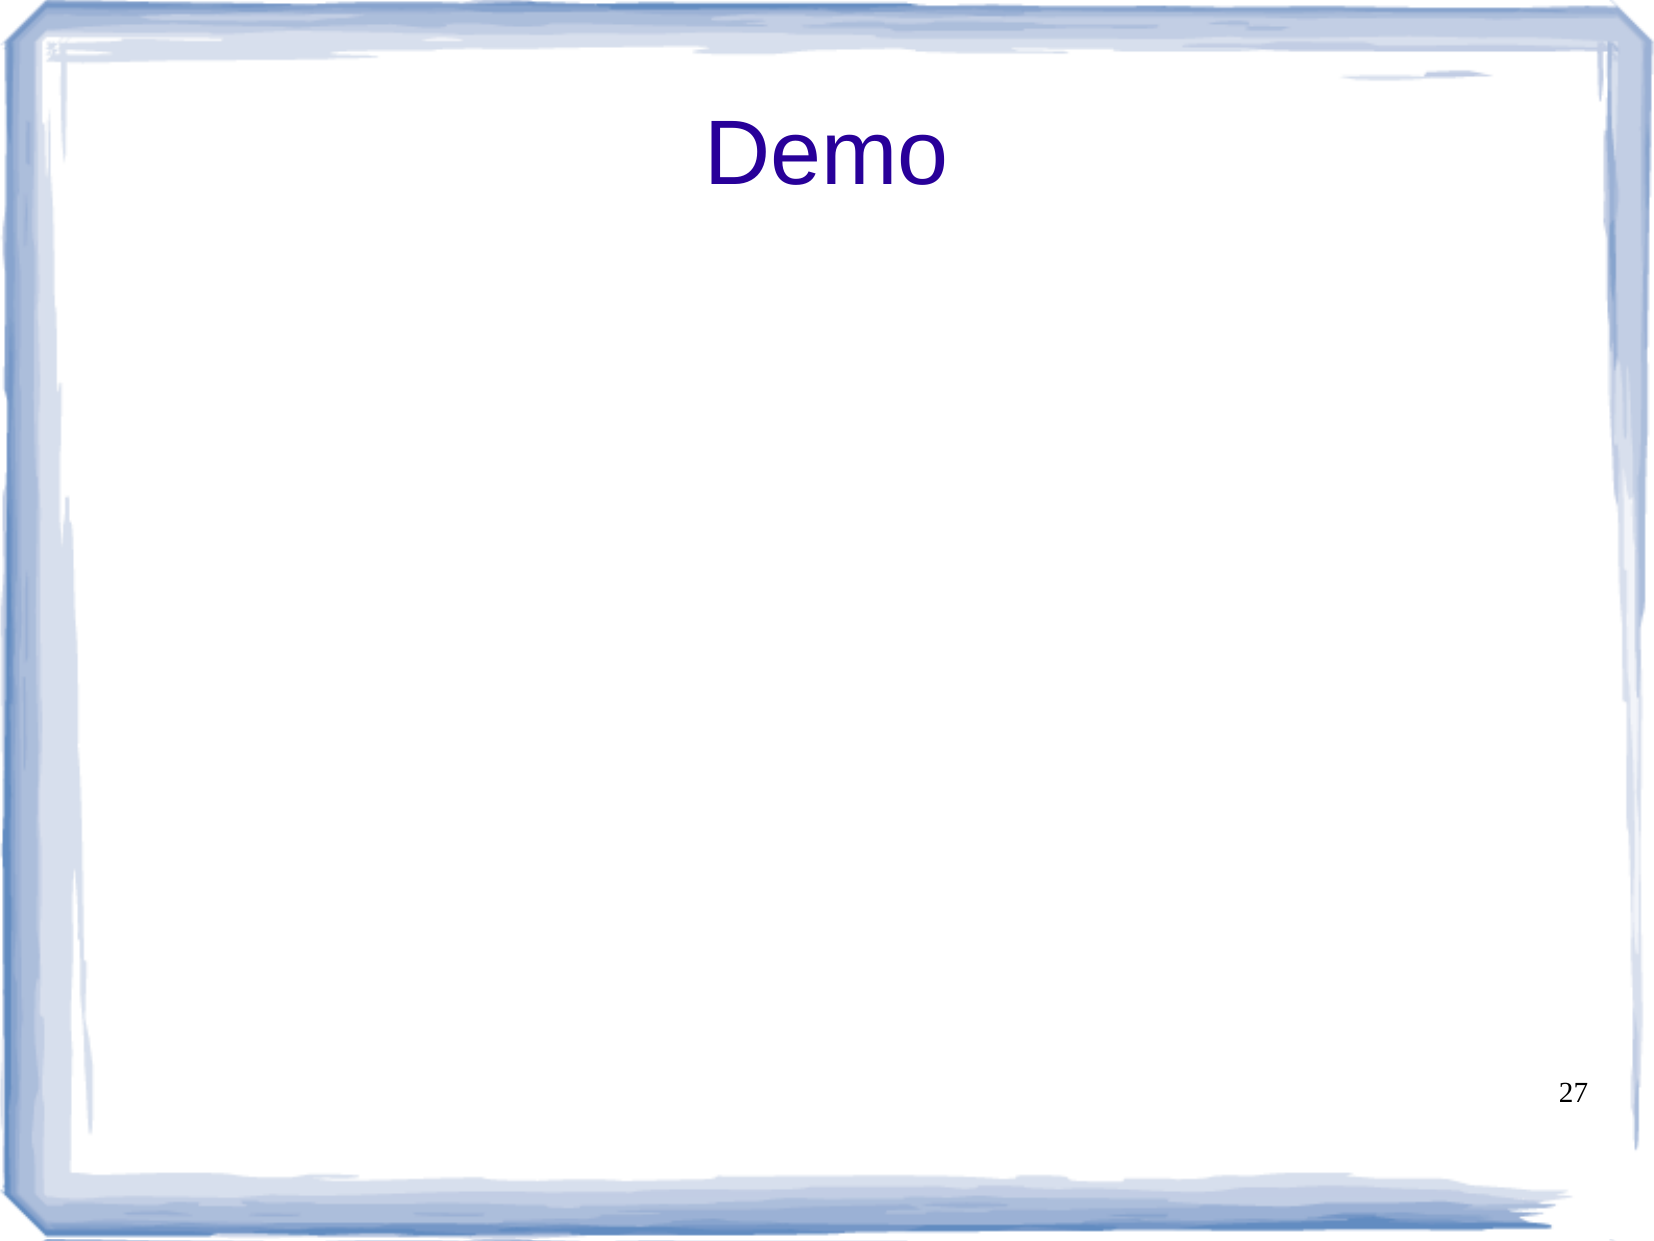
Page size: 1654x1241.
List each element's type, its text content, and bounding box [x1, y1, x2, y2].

picture [0, 0, 1654, 1241]
title Demo [82, 56, 1571, 250]
